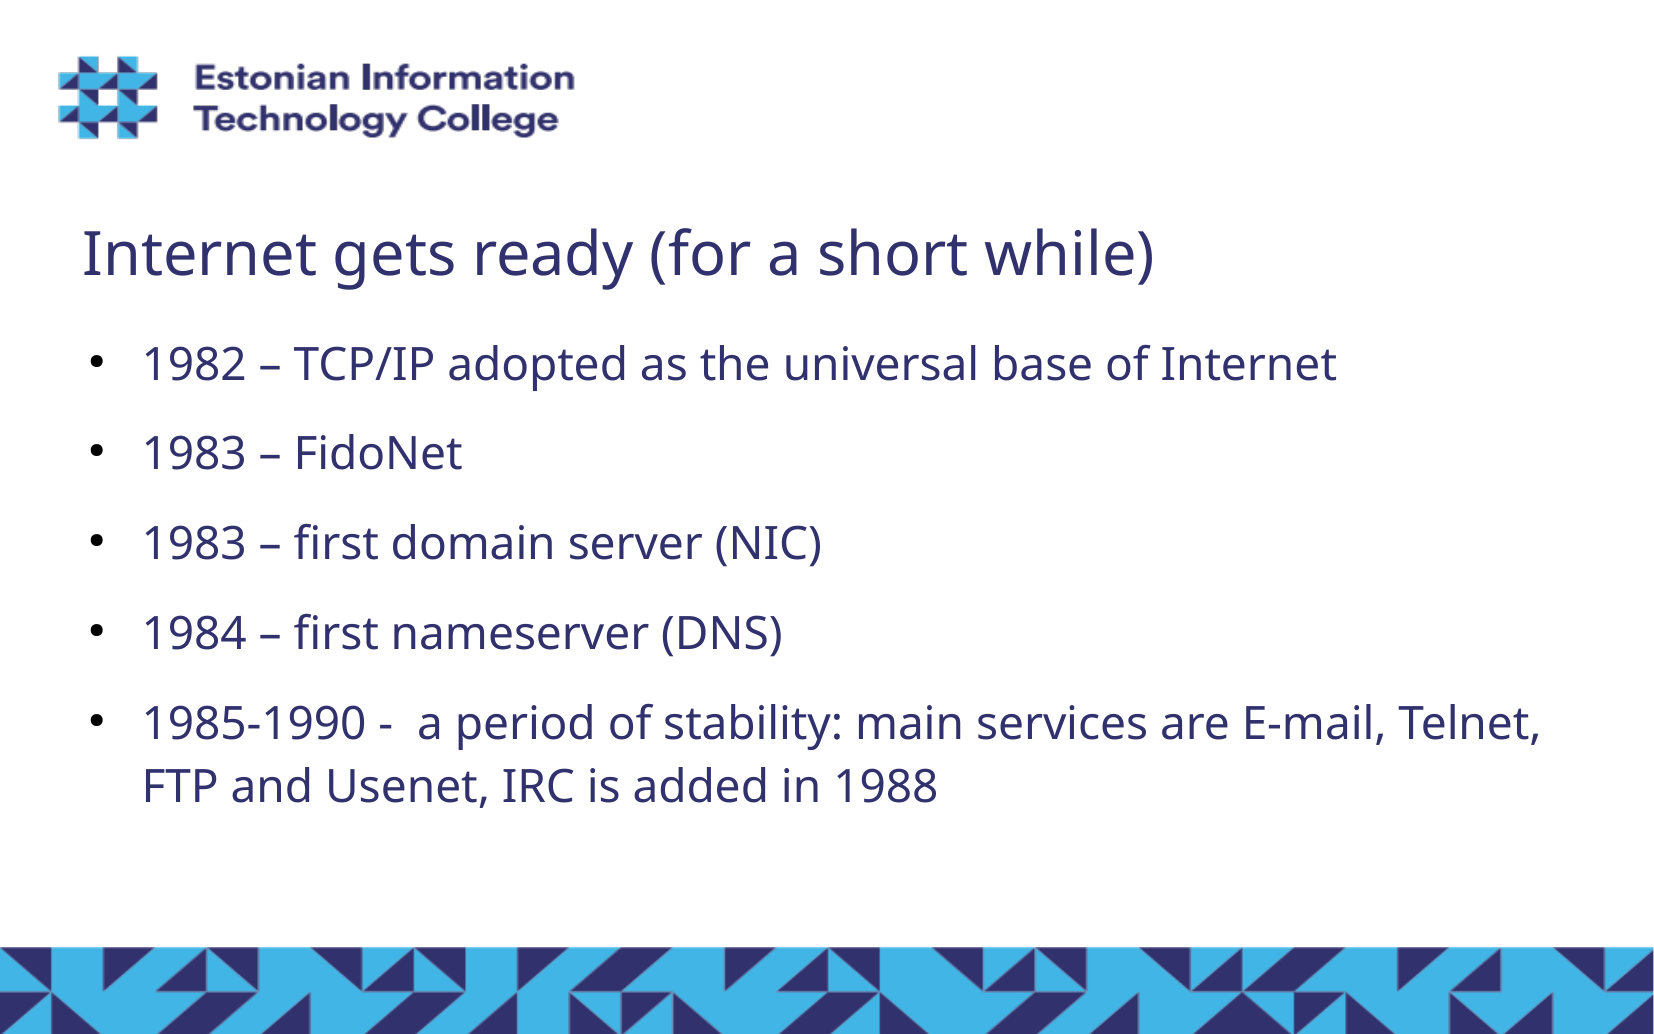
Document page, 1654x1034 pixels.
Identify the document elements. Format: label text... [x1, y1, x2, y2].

list 1982 – TCP/IP adopted as the universal base of Internet 1983 – FidoNet 1983 – first domain server (NIC) 1984 – first nameserver (DNS) 1985-1990 - a period of stability: main services are E-mail, Telnet, FTP and Usenet, IRC is added in 1988 [70, 330, 1619, 922]
title Internet gets ready (for a short while) [82, 165, 1644, 338]
